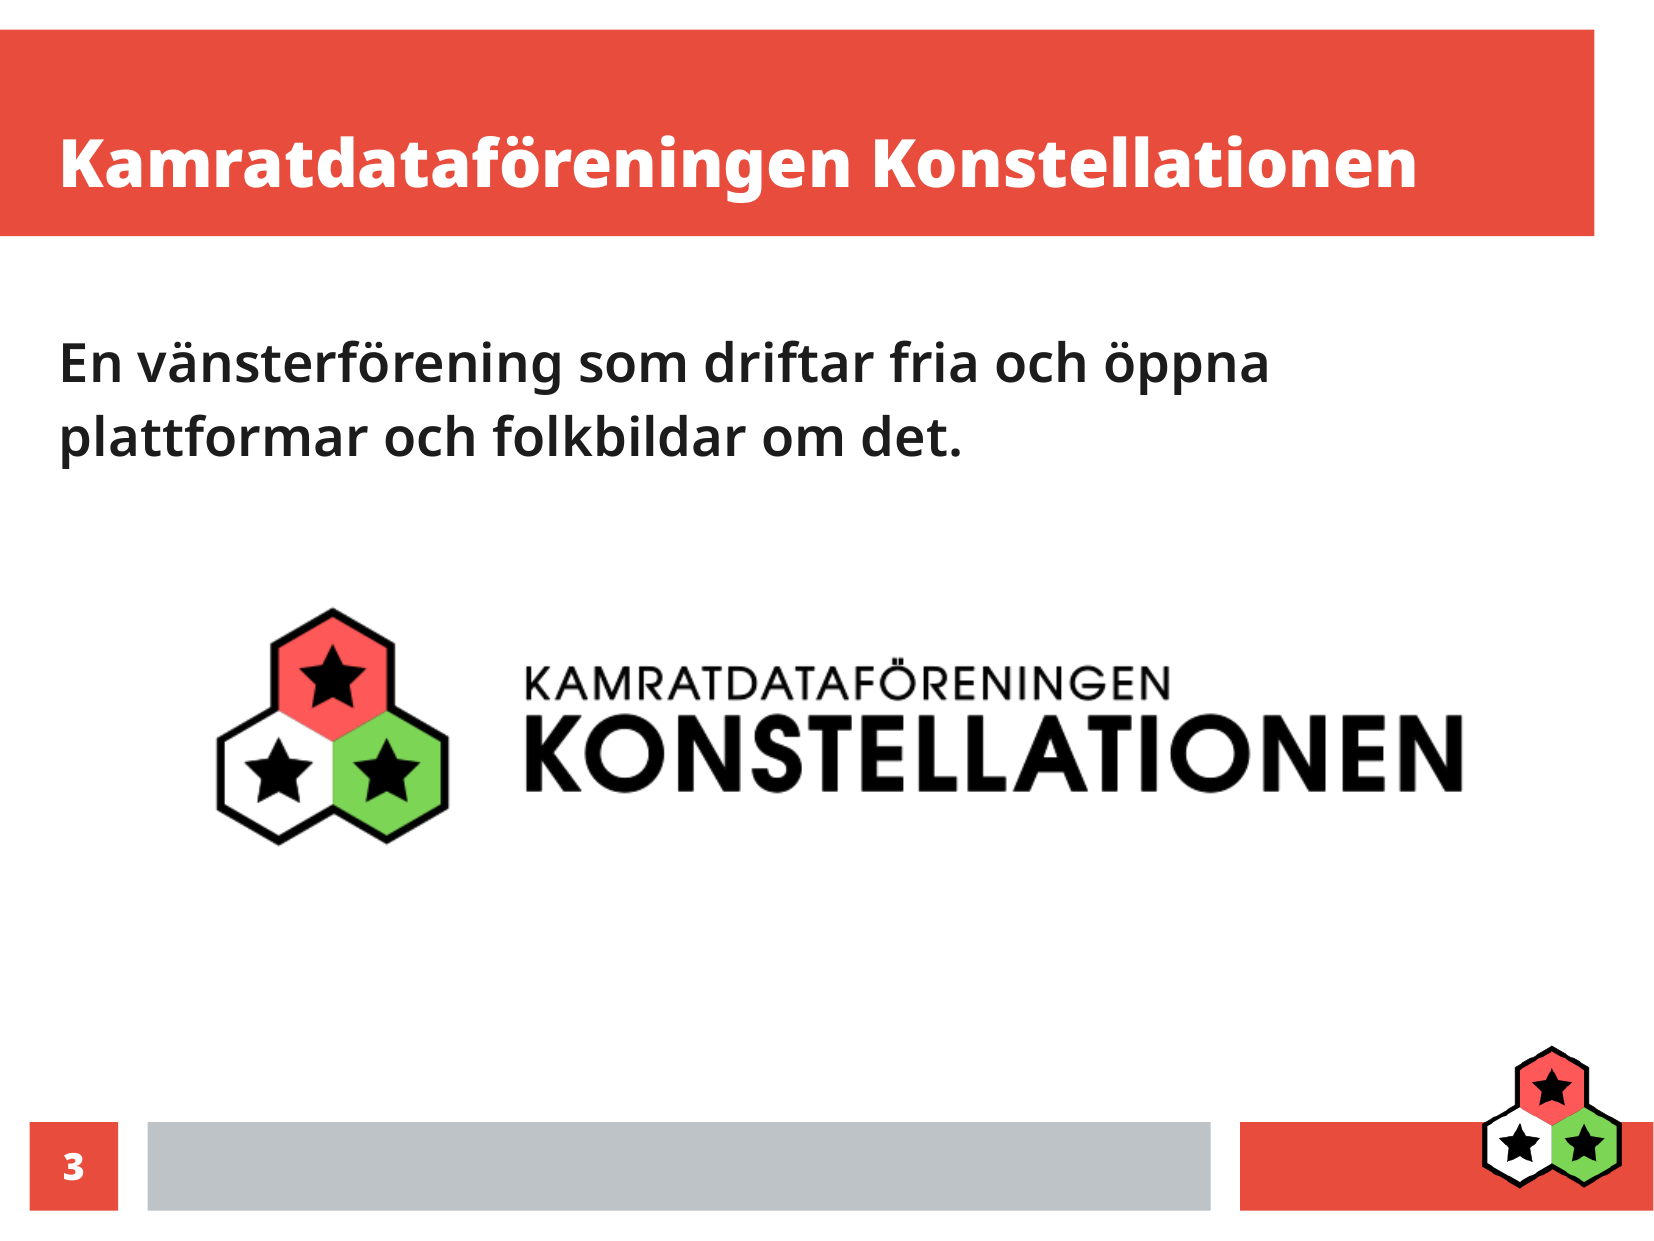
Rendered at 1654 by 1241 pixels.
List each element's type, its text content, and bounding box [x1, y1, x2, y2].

list En vänsterförening som driftar fria och öppna plattformar och folkbildar om det. [59, 324, 1565, 1093]
picture [1463, 1028, 1640, 1205]
title Kamratdataföreningen Konstellationen [59, 59, 1595, 207]
picture [175, 579, 1504, 876]
